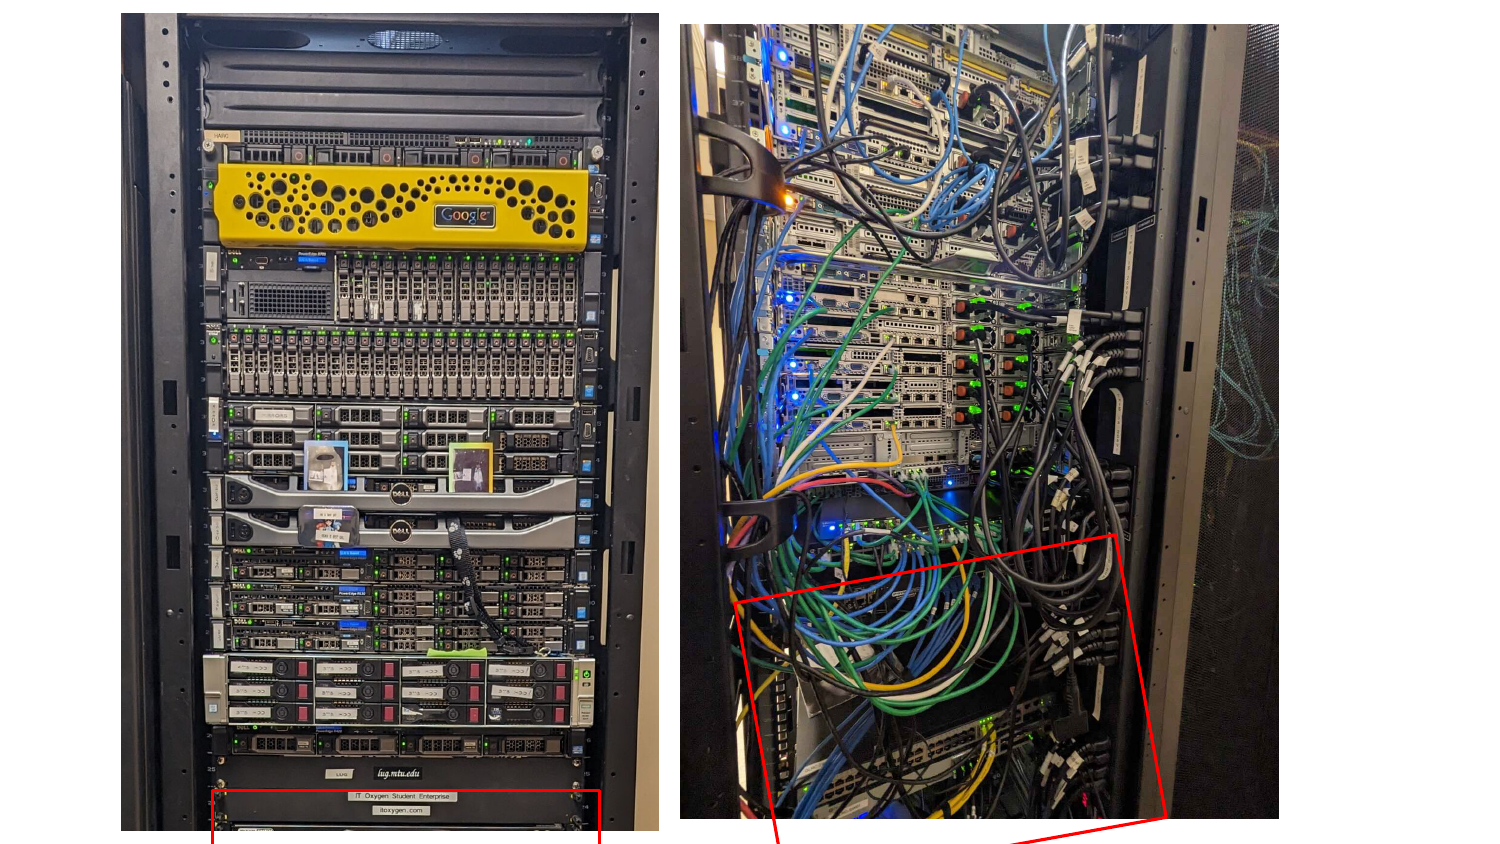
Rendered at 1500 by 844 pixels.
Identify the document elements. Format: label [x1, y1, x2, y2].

picture [737, 537, 1164, 819]
picture [214, 792, 598, 831]
picture [121, 13, 659, 831]
picture [680, 24, 1279, 819]
